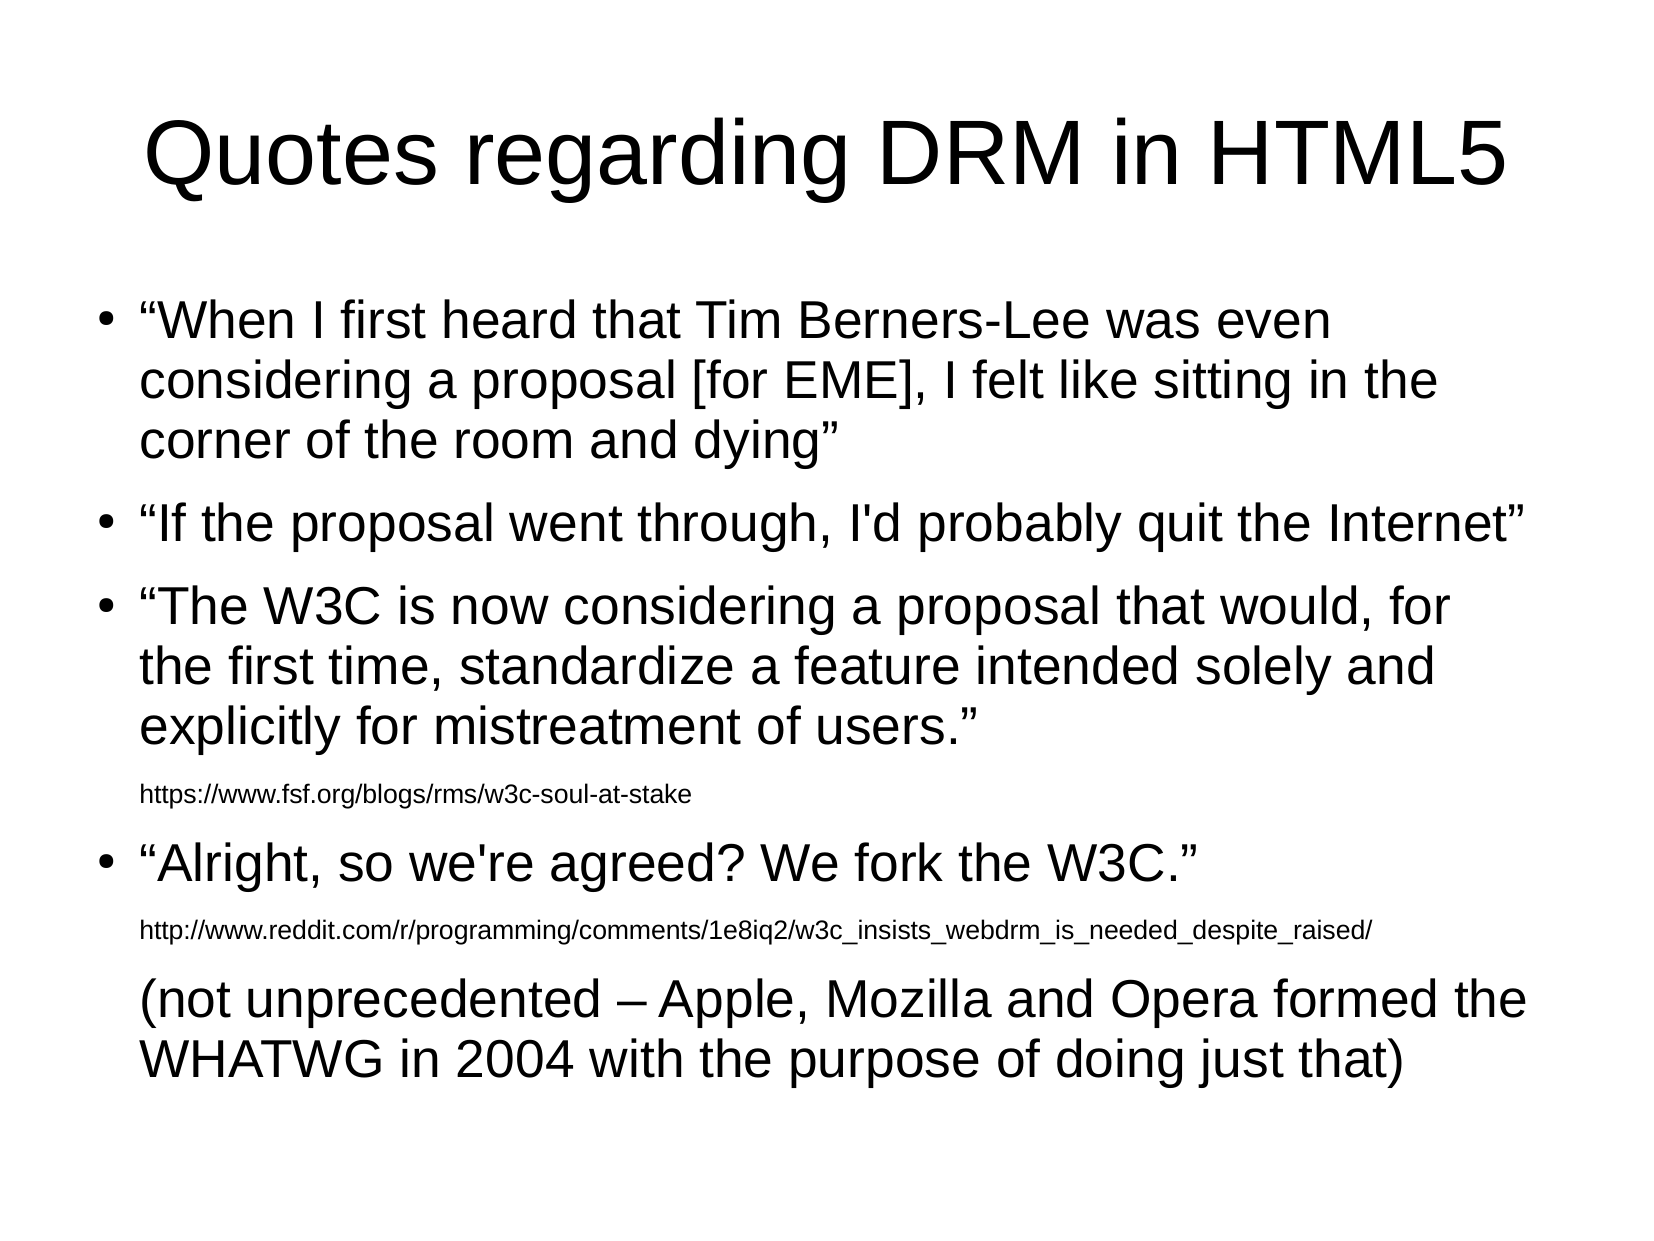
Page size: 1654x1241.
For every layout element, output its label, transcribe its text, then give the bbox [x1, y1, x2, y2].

list “When I first heard that Tim Berners-Lee was even considering a proposal [for EME], I felt like sitting in the corner of the room and dying” “If the proposal went through, I'd probably quit the Internet” “The W3C is now considering a proposal that would, for the first time, standardize a feature intended solely and explicitly for mistreatment of users.” https://www.fsf.org/blogs/rms/w3c-soul-at-stake “Alright, so we're agreed? We fork the W3C.” http://www.reddit.com/r/programming/comments/1e8iq2/w3c_insists_webdrm_is_needed_despite_raised/ (not unprecedented – Apple, Mozilla and Opera formed the WHATWG in 2004 with the purpose of doing just that) [82, 290, 1538, 1099]
title Quotes regarding DRM in HTML5 [82, 49, 1571, 257]
